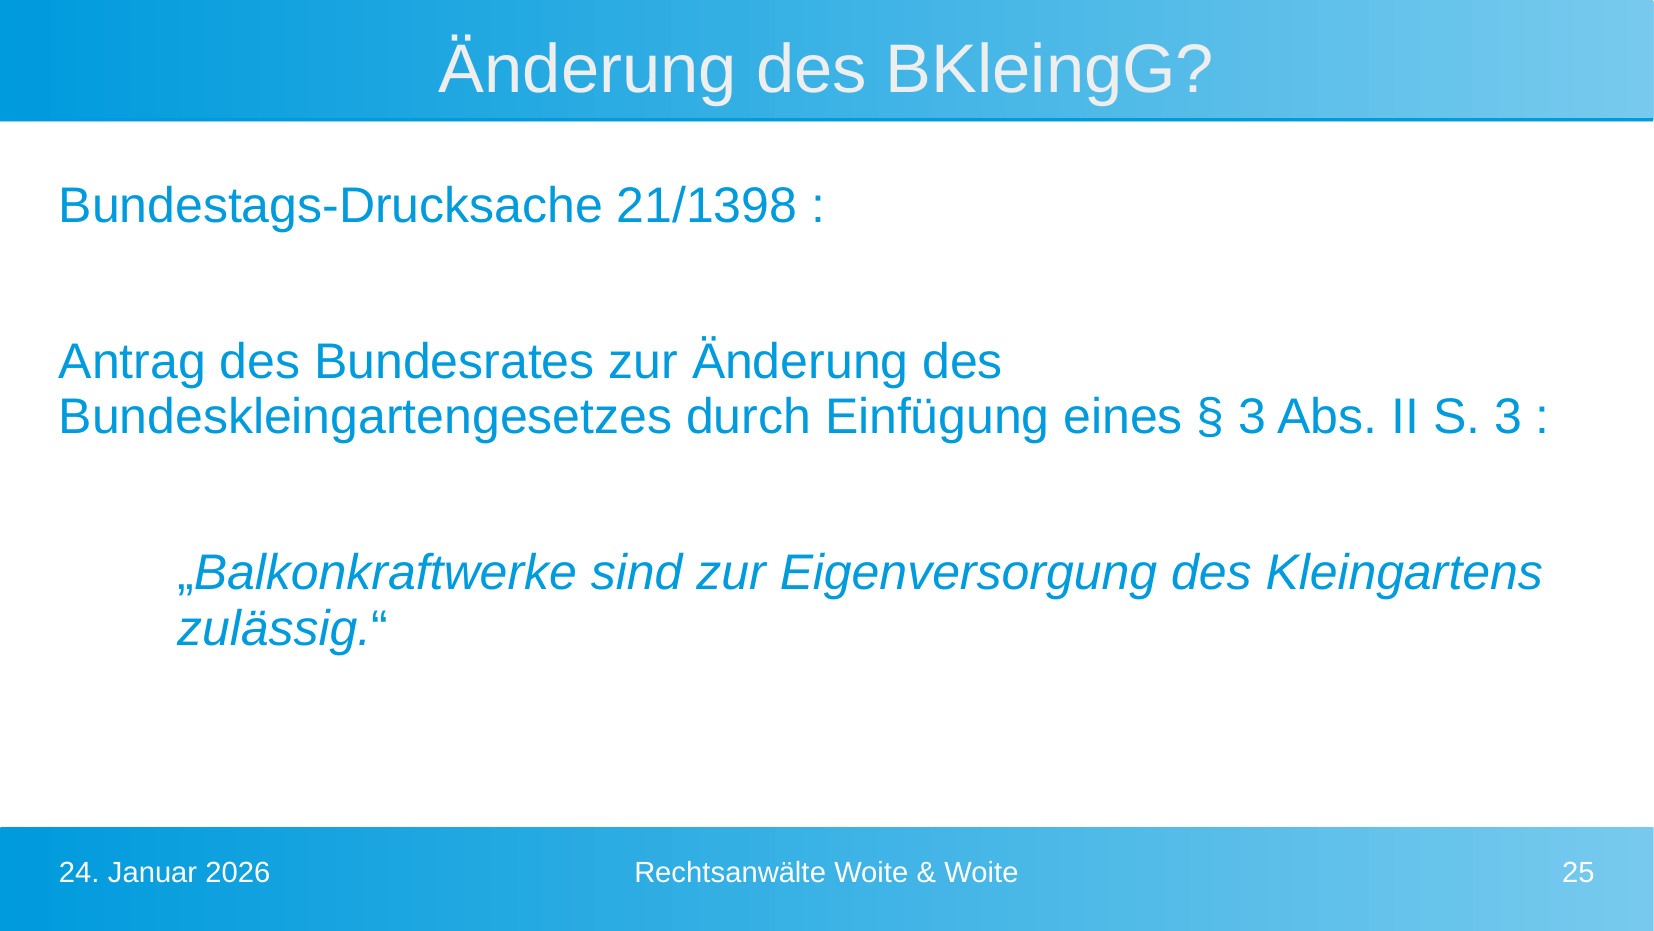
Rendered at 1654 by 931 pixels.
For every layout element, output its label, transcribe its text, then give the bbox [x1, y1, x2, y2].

title Änderung des BKleingG? [59, 29, 1595, 108]
list Bundestags-Drucksache 21/1398 : Antrag des Bundesrates zur Änderung des Bundeskleingartengesetzes durch Einfügung eines § 3 Abs. II S. 3 : „Balkonkraftwerke sind zur Eigenversorgung des Kleingartens zulässig.“ [59, 177, 1595, 768]
